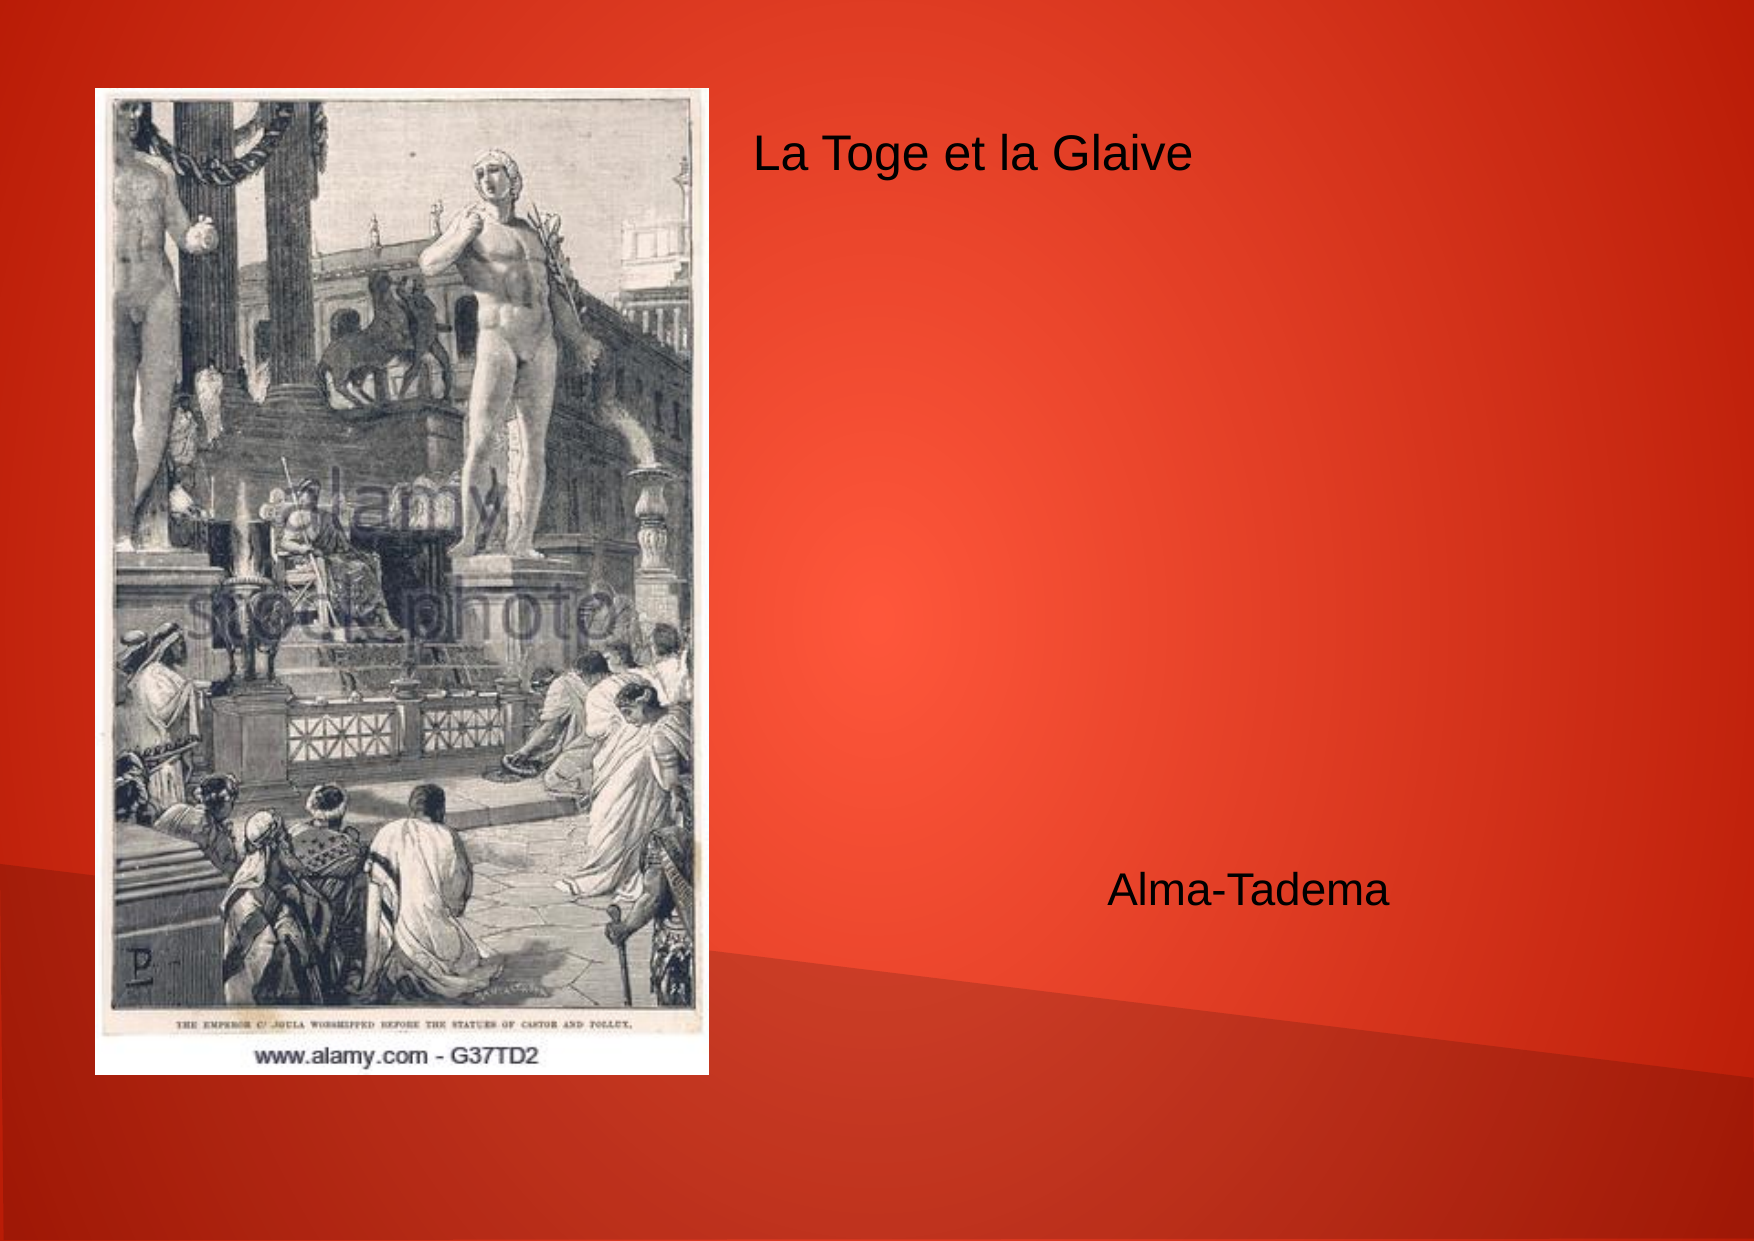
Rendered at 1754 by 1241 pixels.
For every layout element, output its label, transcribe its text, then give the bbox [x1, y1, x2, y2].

text_box Alma-Tadema [1092, 856, 1536, 923]
text_box La Toge et la Glaive [738, 118, 1477, 189]
picture [95, 88, 709, 1075]
